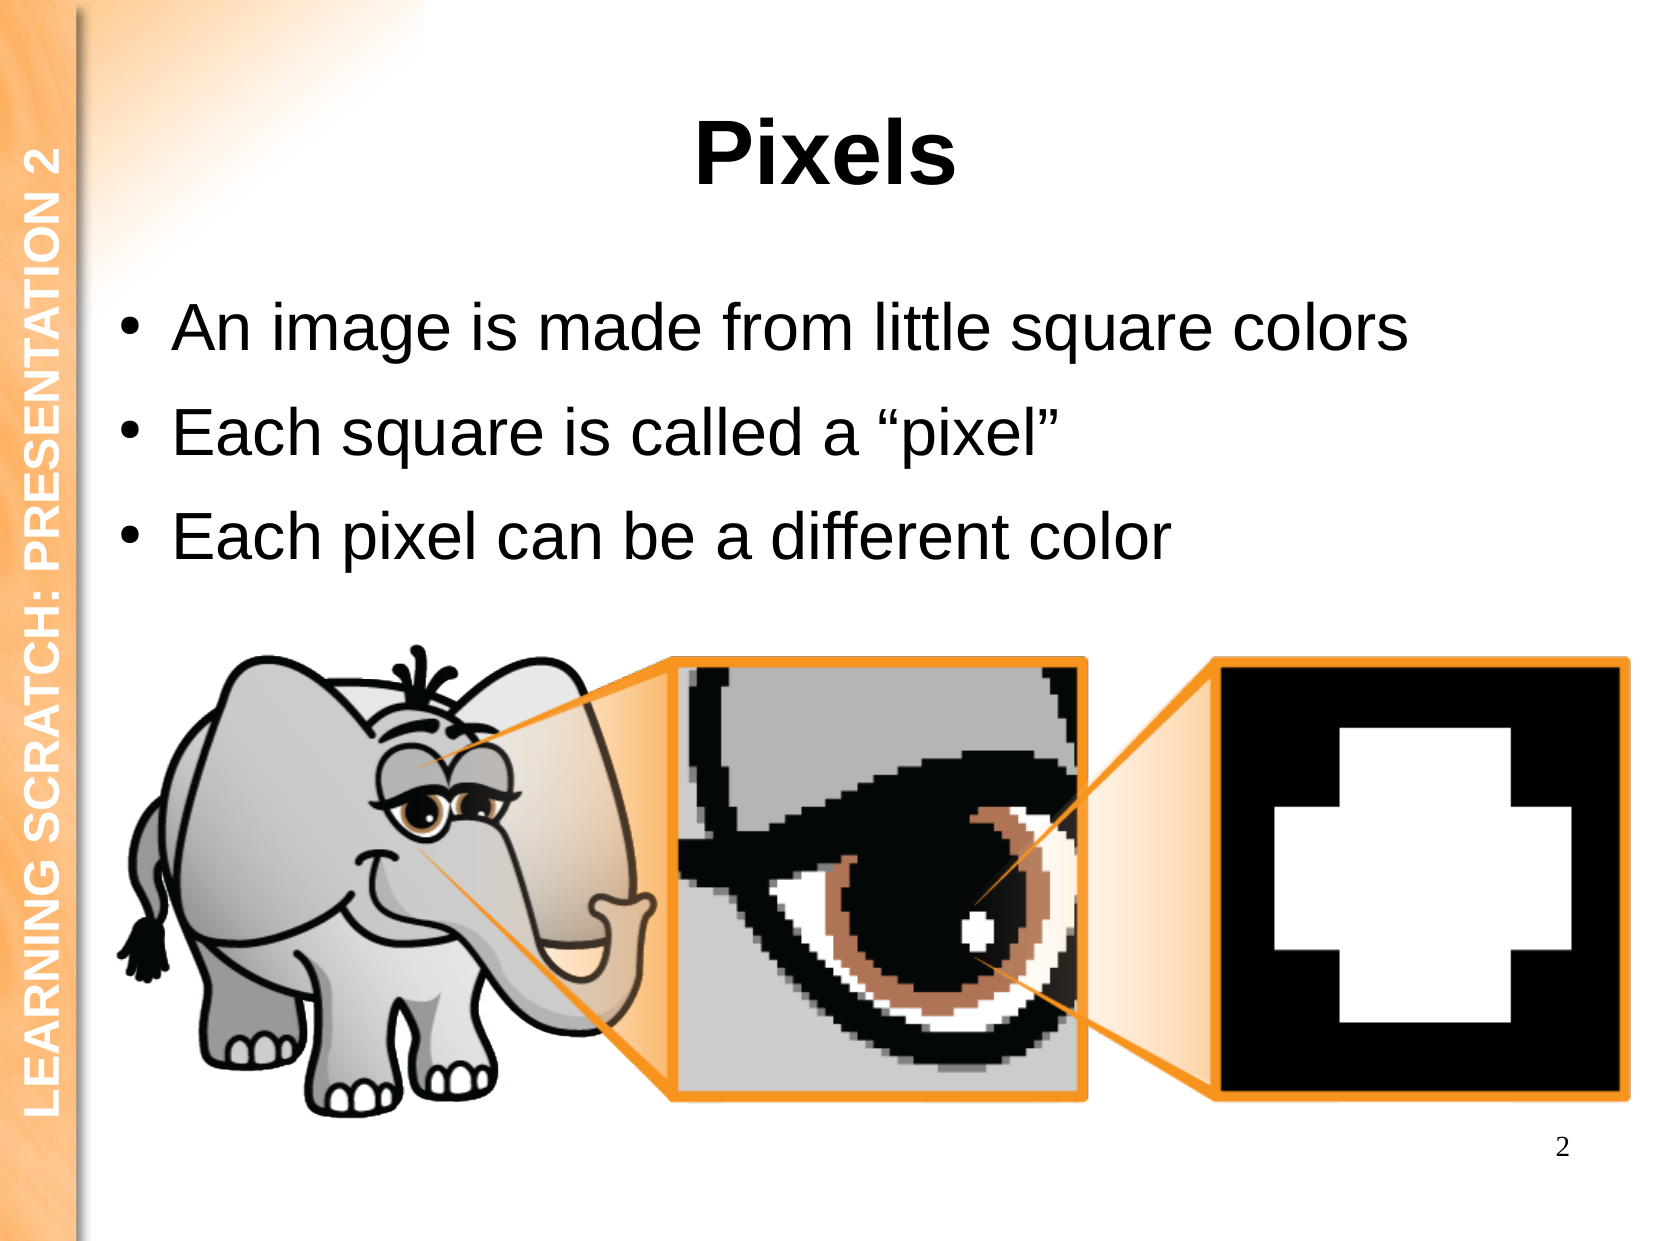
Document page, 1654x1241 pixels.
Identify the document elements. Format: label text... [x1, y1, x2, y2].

list An image is made from little square colors Each square is called a “pixel” Each pixel can be a different color [100, 290, 1588, 1095]
title Pixels [82, 49, 1571, 257]
picture [0, 0, 1643, 1241]
